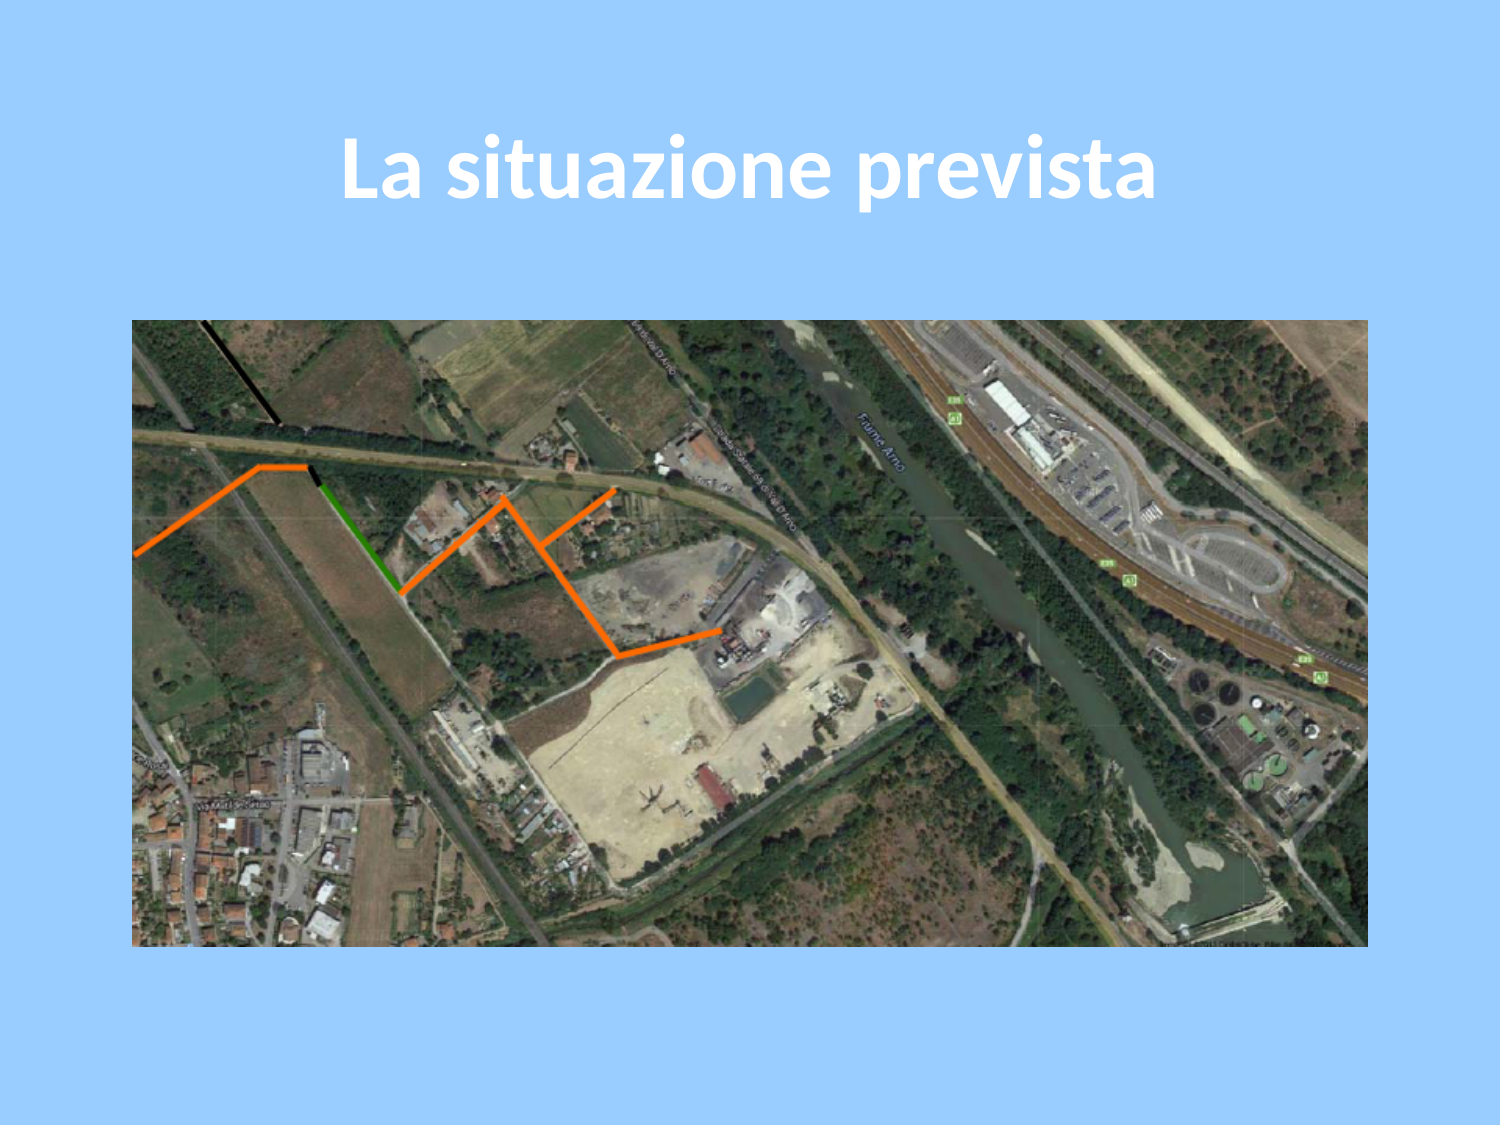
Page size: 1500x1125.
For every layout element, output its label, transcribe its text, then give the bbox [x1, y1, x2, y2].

picture [132, 320, 1368, 947]
title La situazione prevista [75, 91, 1425, 279]
